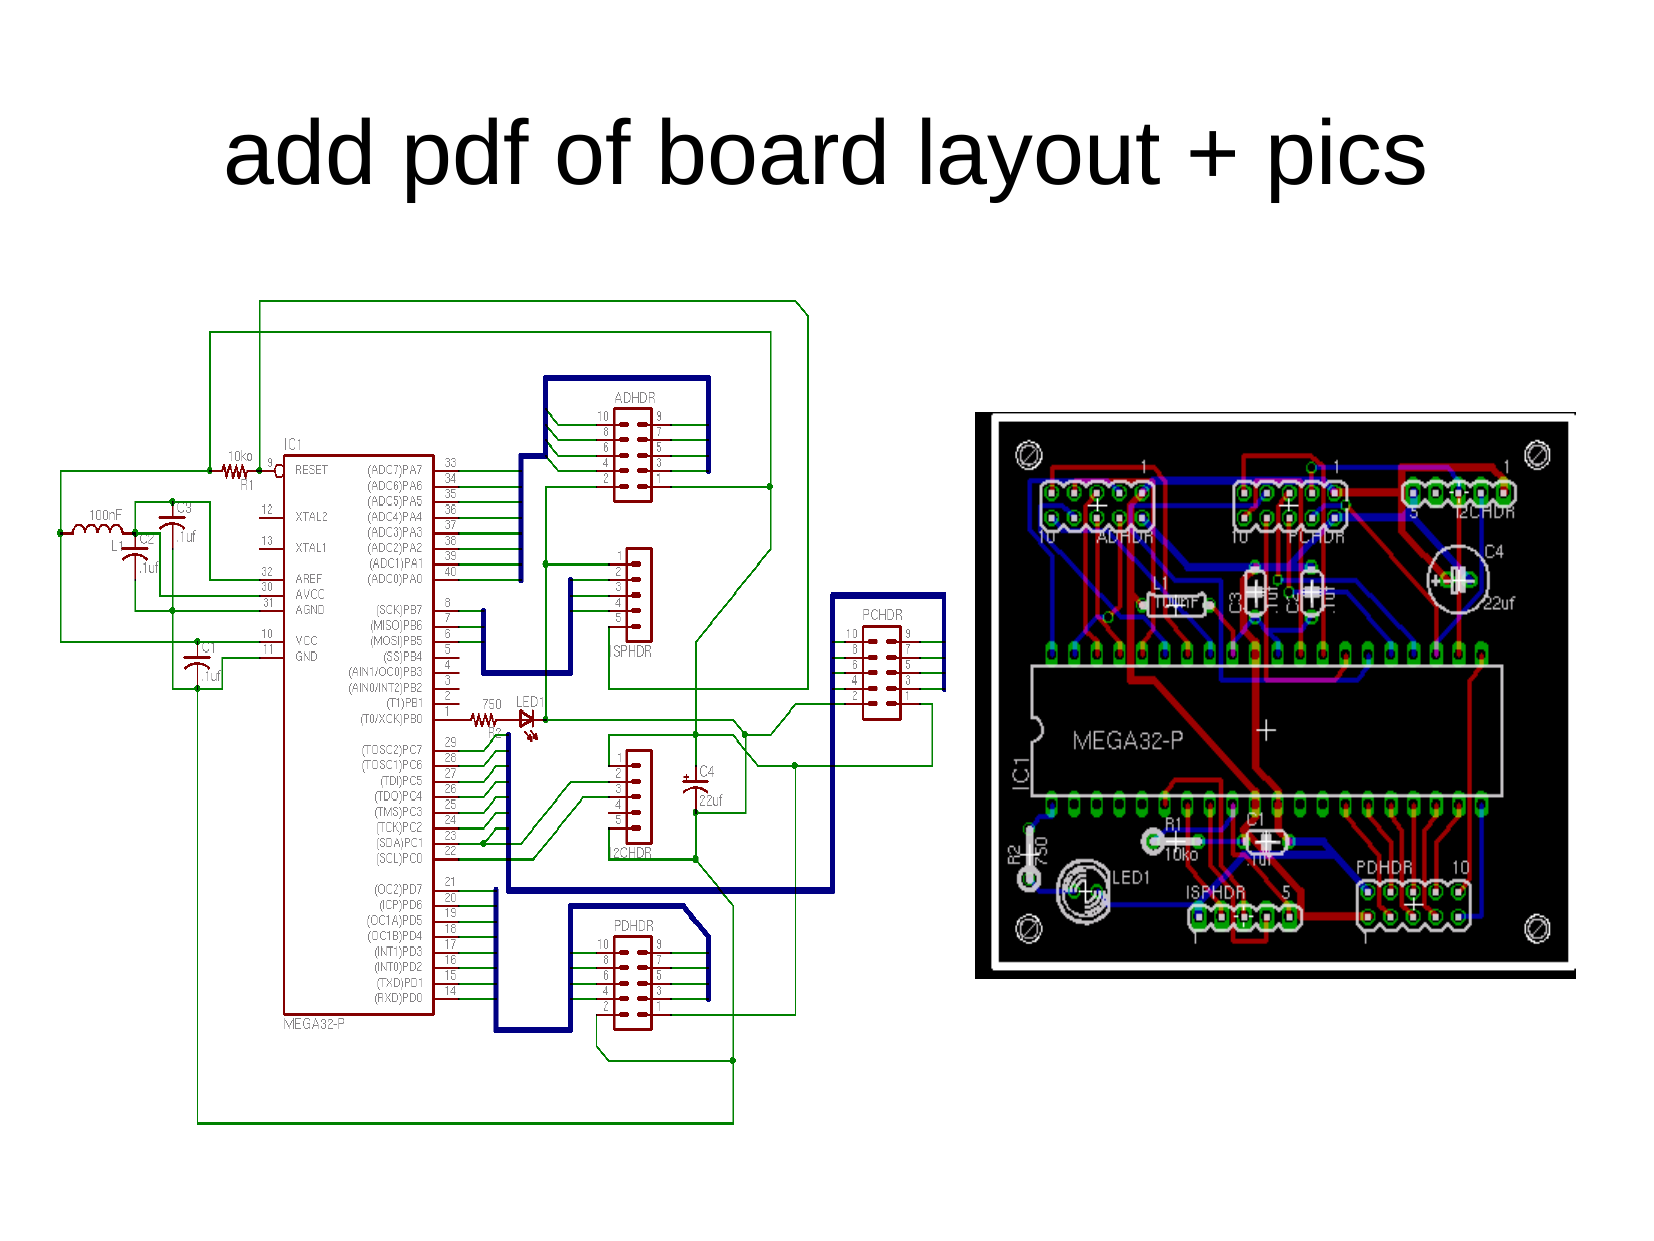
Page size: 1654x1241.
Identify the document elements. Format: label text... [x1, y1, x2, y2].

title add pdf of board layout + pics [82, 49, 1571, 257]
picture [37, 299, 946, 1126]
picture [975, 412, 1576, 979]
